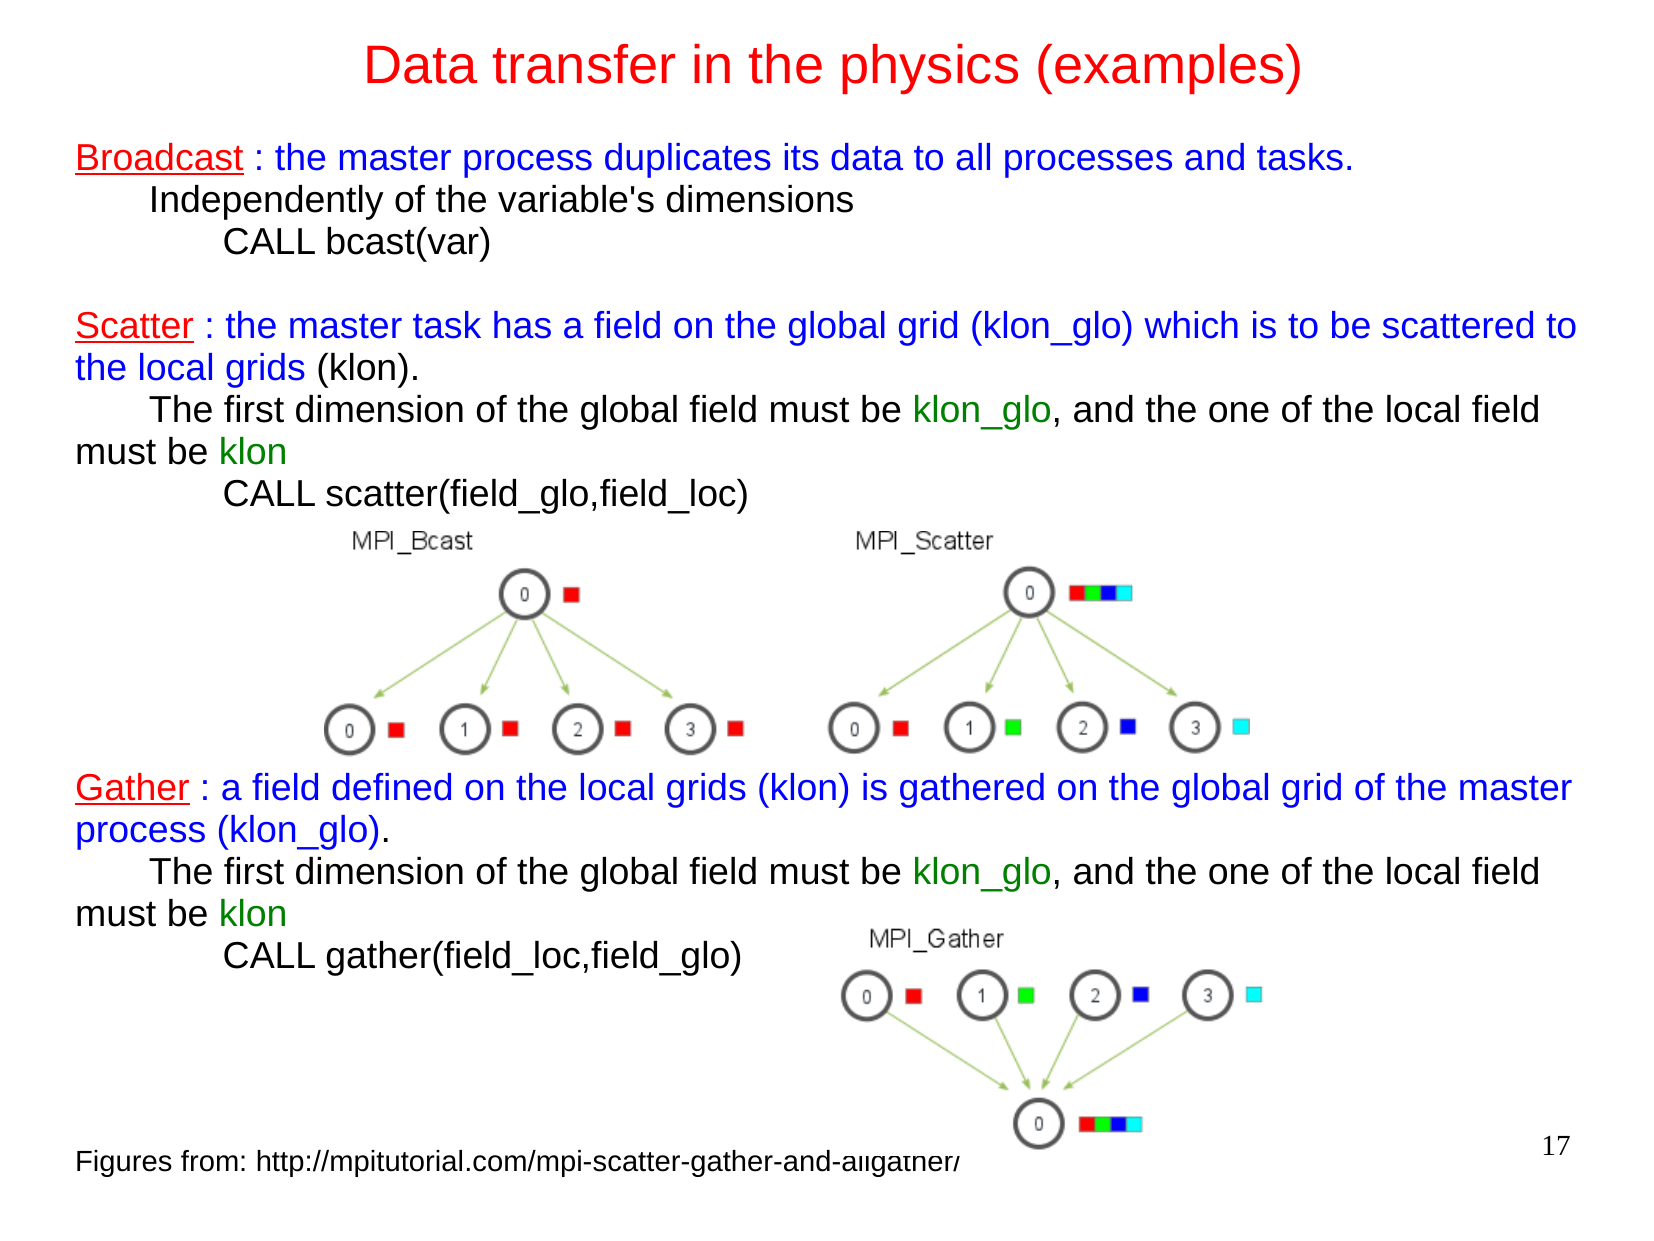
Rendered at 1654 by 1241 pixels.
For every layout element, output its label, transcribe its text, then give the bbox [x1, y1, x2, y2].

picture [324, 531, 1250, 757]
picture [832, 915, 1270, 1156]
text_box Data transfer in the physics (examples) Broadcast : the master process duplicates its data to all processes and tasks. Independently of the variable's dimensions CALL bcast(var) Scatter : the master task has a field on the global grid (klon_glo) which is to be scattered to the local grids (klon). The first dimension of the global field must be klon_glo, and the one of the local field must be klon CALL scatter(field_glo,field_loc) Gather : a field defined on the local grids (klon) is gathered on the global grid of the master process (klon_glo). The first dimension of the global field must be klon_glo, and the one of the local field must be klon CALL gather(field_loc,field_glo) Figures from: http://mpitutorial.com/mpi-scatter-gather-and-allgather/ [60, 26, 1609, 1227]
